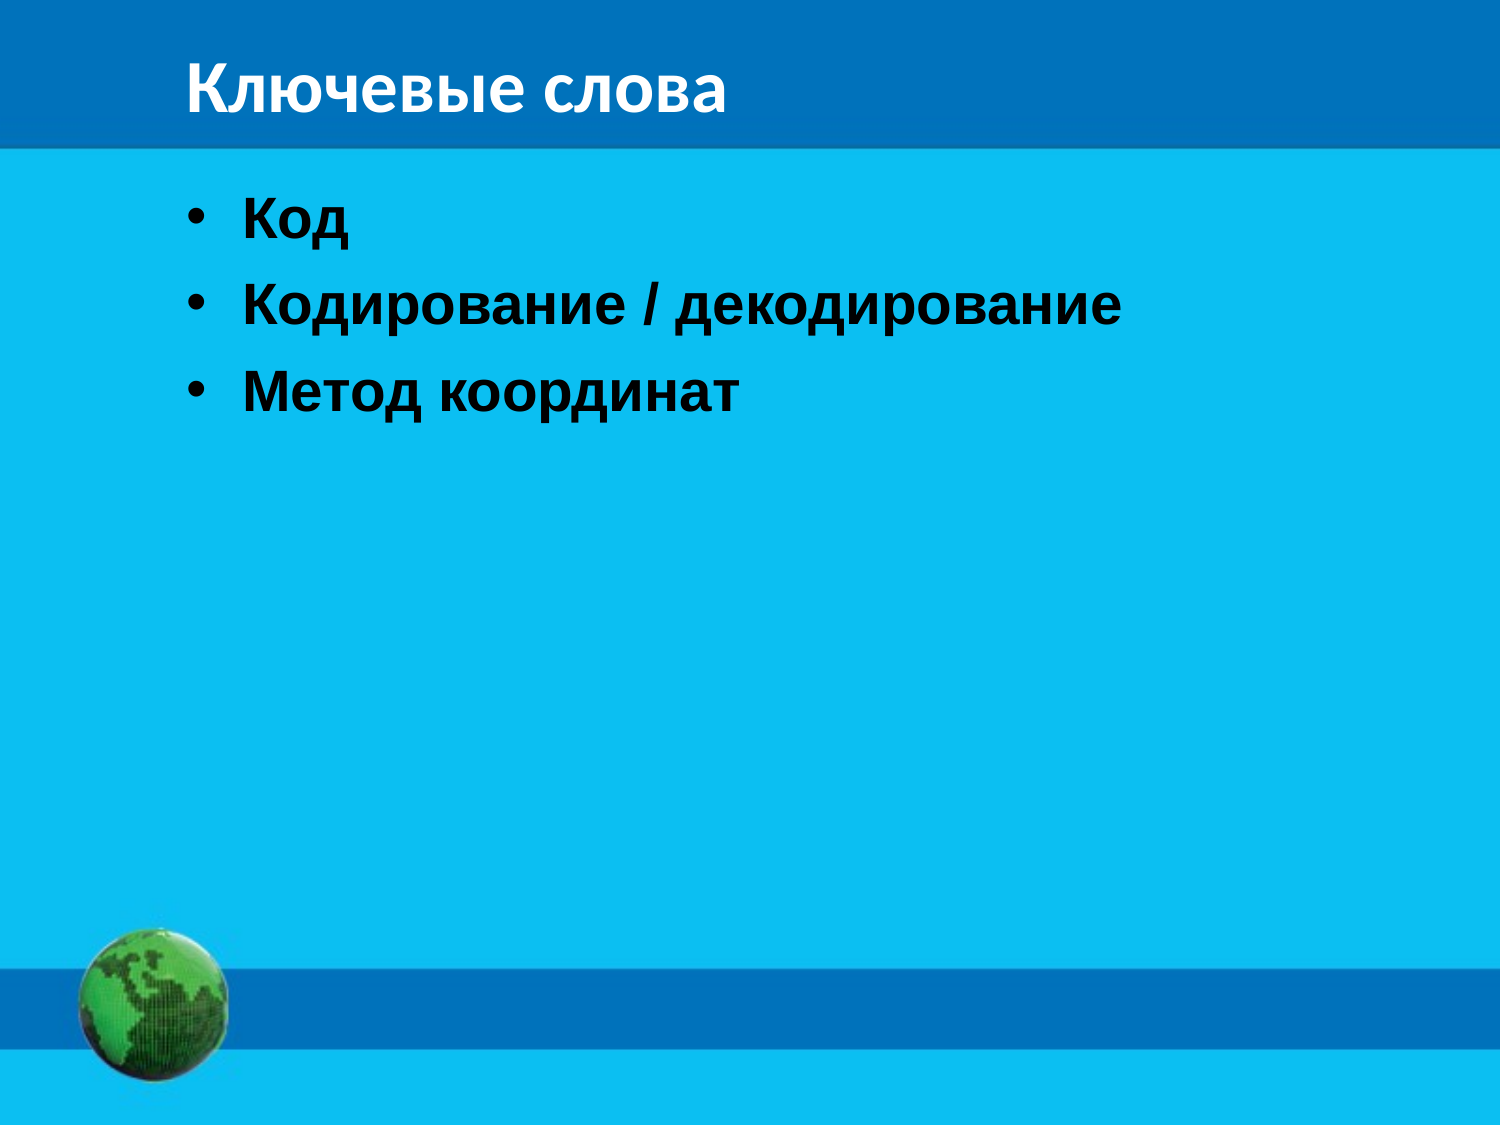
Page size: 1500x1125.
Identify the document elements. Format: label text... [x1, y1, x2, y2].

list Код Кодирование / декодирование Метод координат [171, 172, 1425, 1005]
picture [0, 924, 1500, 1084]
picture [0, 0, 1500, 146]
title Ключевые слова [171, 30, 1425, 135]
